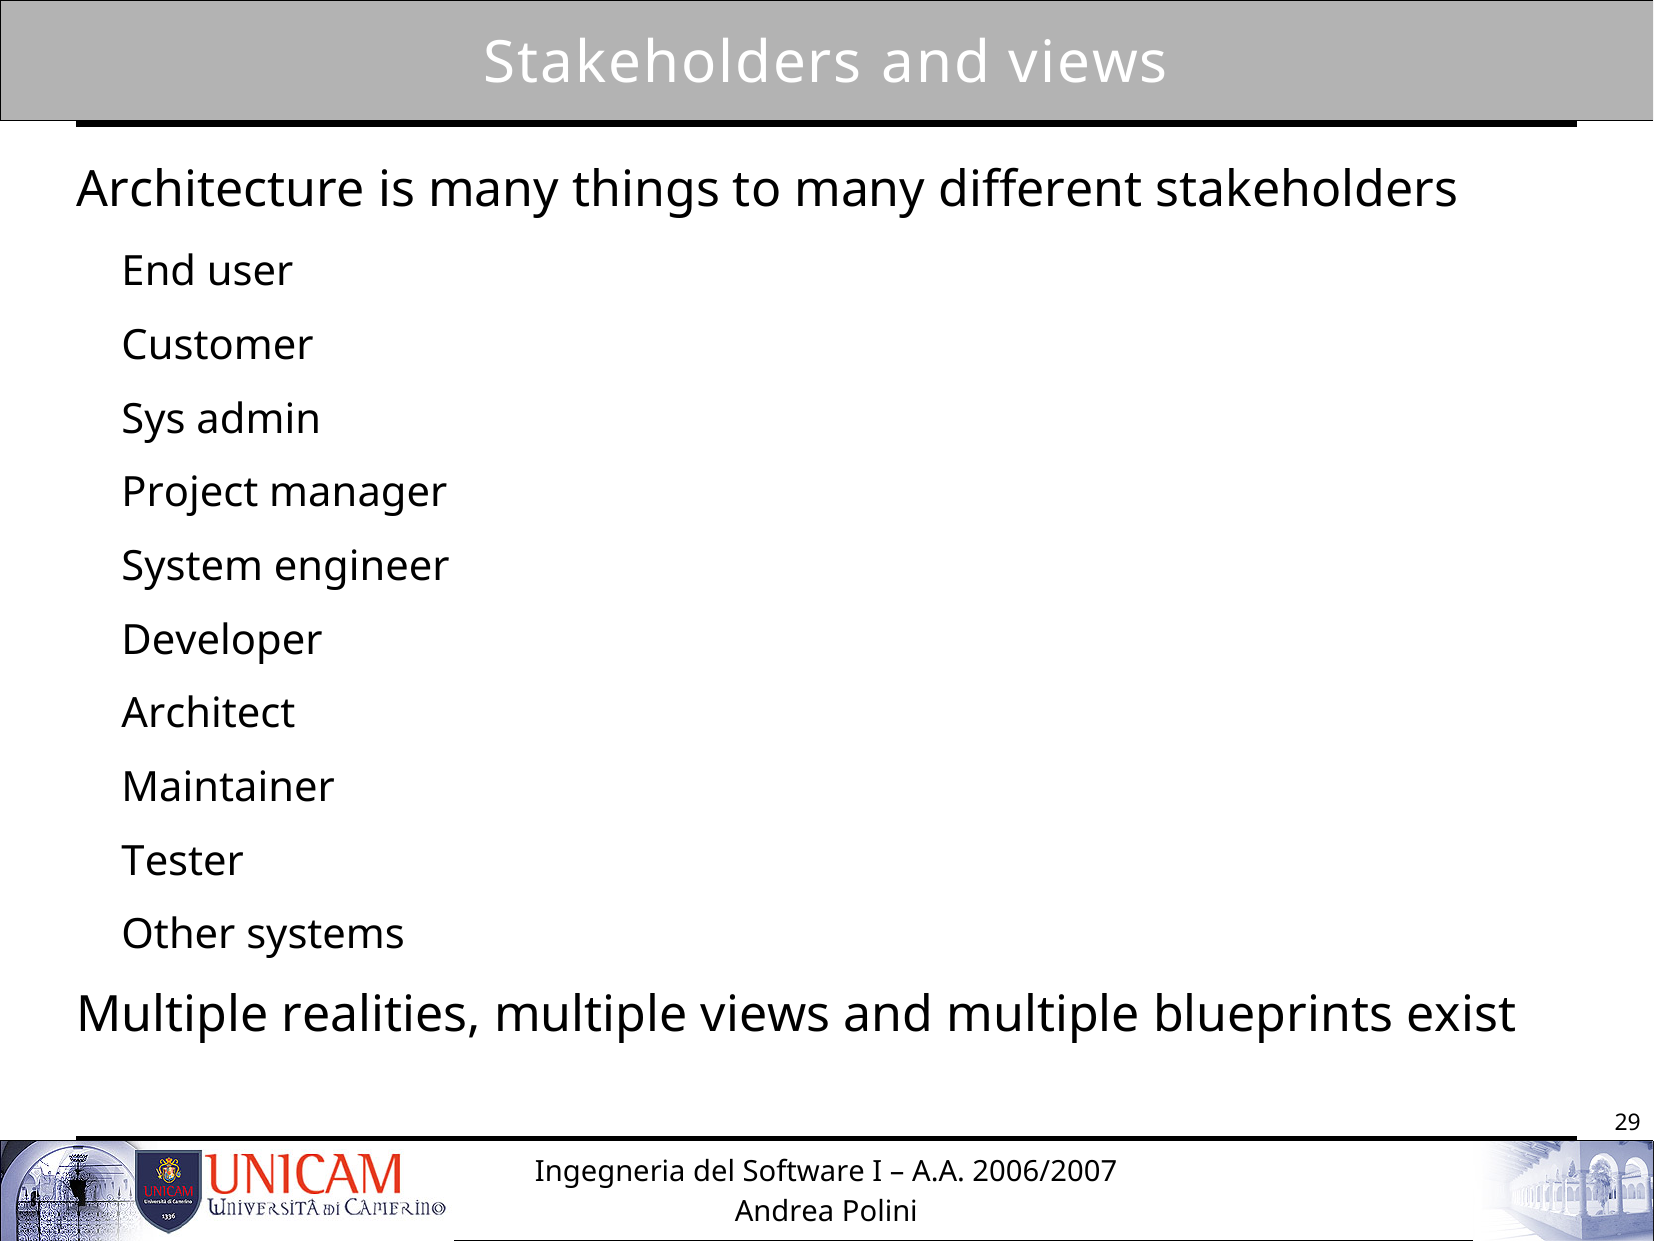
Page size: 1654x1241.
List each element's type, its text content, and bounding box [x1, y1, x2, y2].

picture [0, 1141, 454, 1241]
list Architecture is many things to many different stakeholders End user Customer Sys admin Project manager System engineer Developer Architect Maintainer Tester Other systems Multiple realities, multiple views and multiple blueprints exist [76, 152, 1577, 983]
title Stakeholders and views [0, 0, 1653, 121]
picture [1473, 1141, 1654, 1241]
